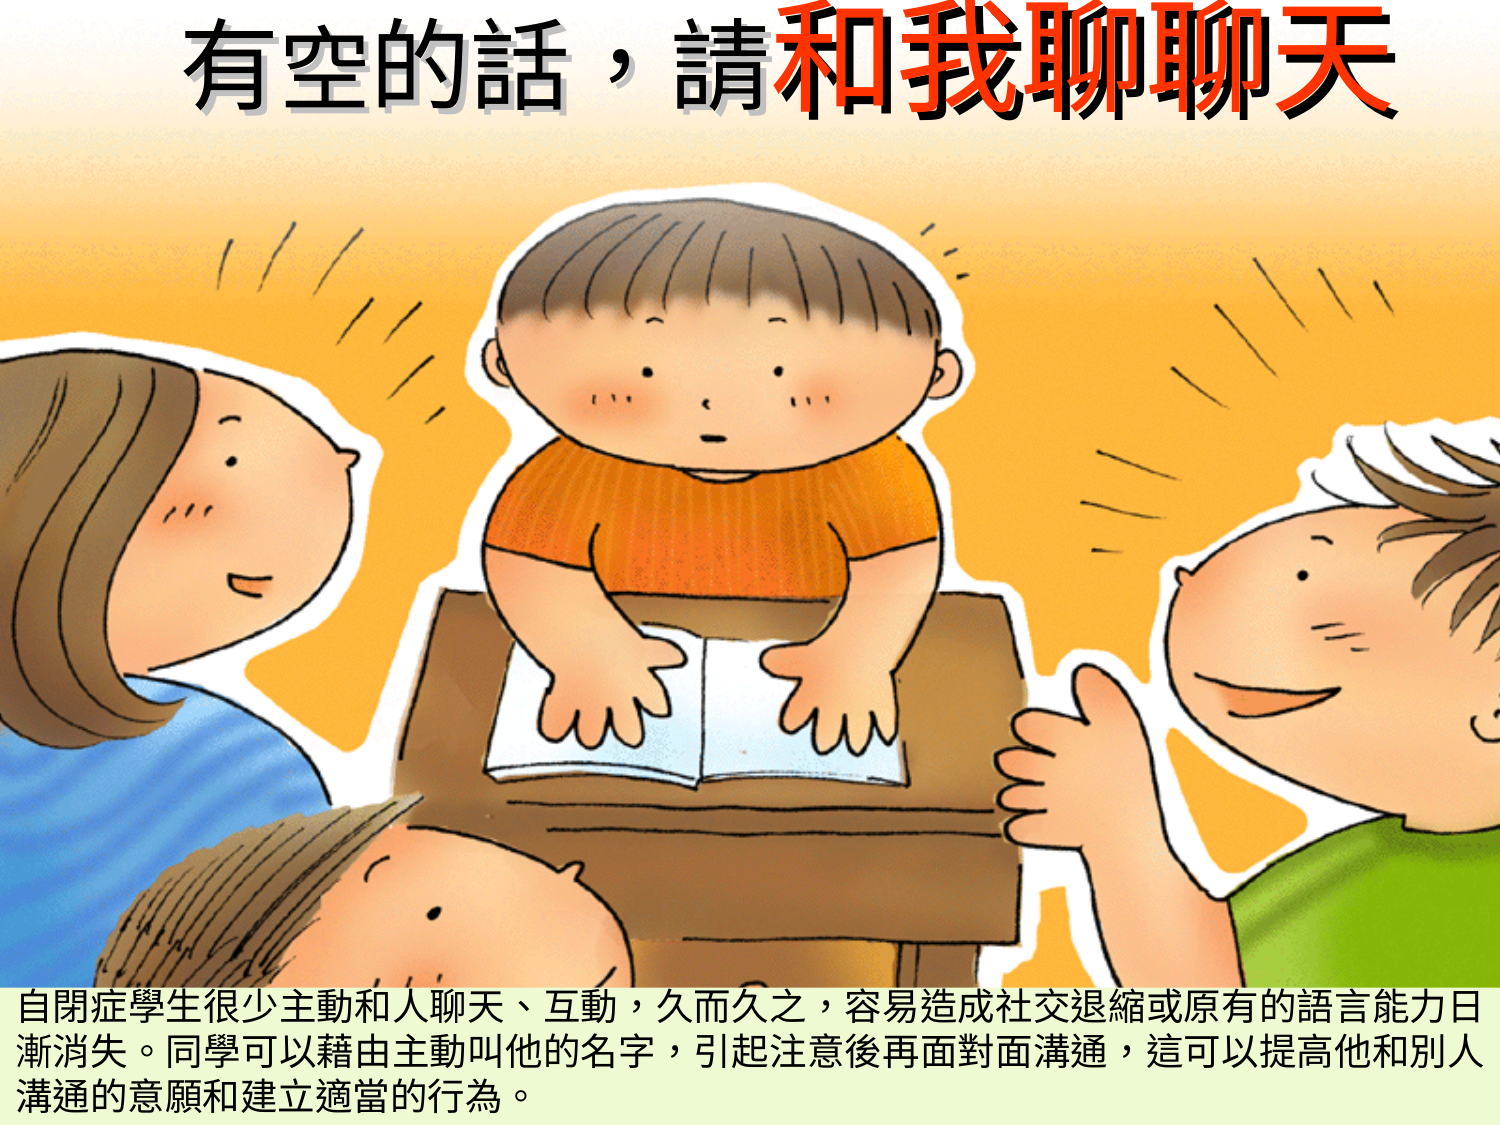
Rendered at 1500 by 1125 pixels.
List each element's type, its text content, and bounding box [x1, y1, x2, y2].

subtitle 自閉症學生很少主動和人聊天、互動，久而久之，容易造成社交退縮或原有的語言能力日漸消失。同學可以藉由主動叫他的名字，引起注意後再面對面溝通，這可以提高他和別人溝通的意願和建立適當的行為。 [0, 987, 1500, 1125]
title 有空的話，請和我聊聊天 [150, 0, 1426, 138]
picture [0, 0, 1500, 987]
